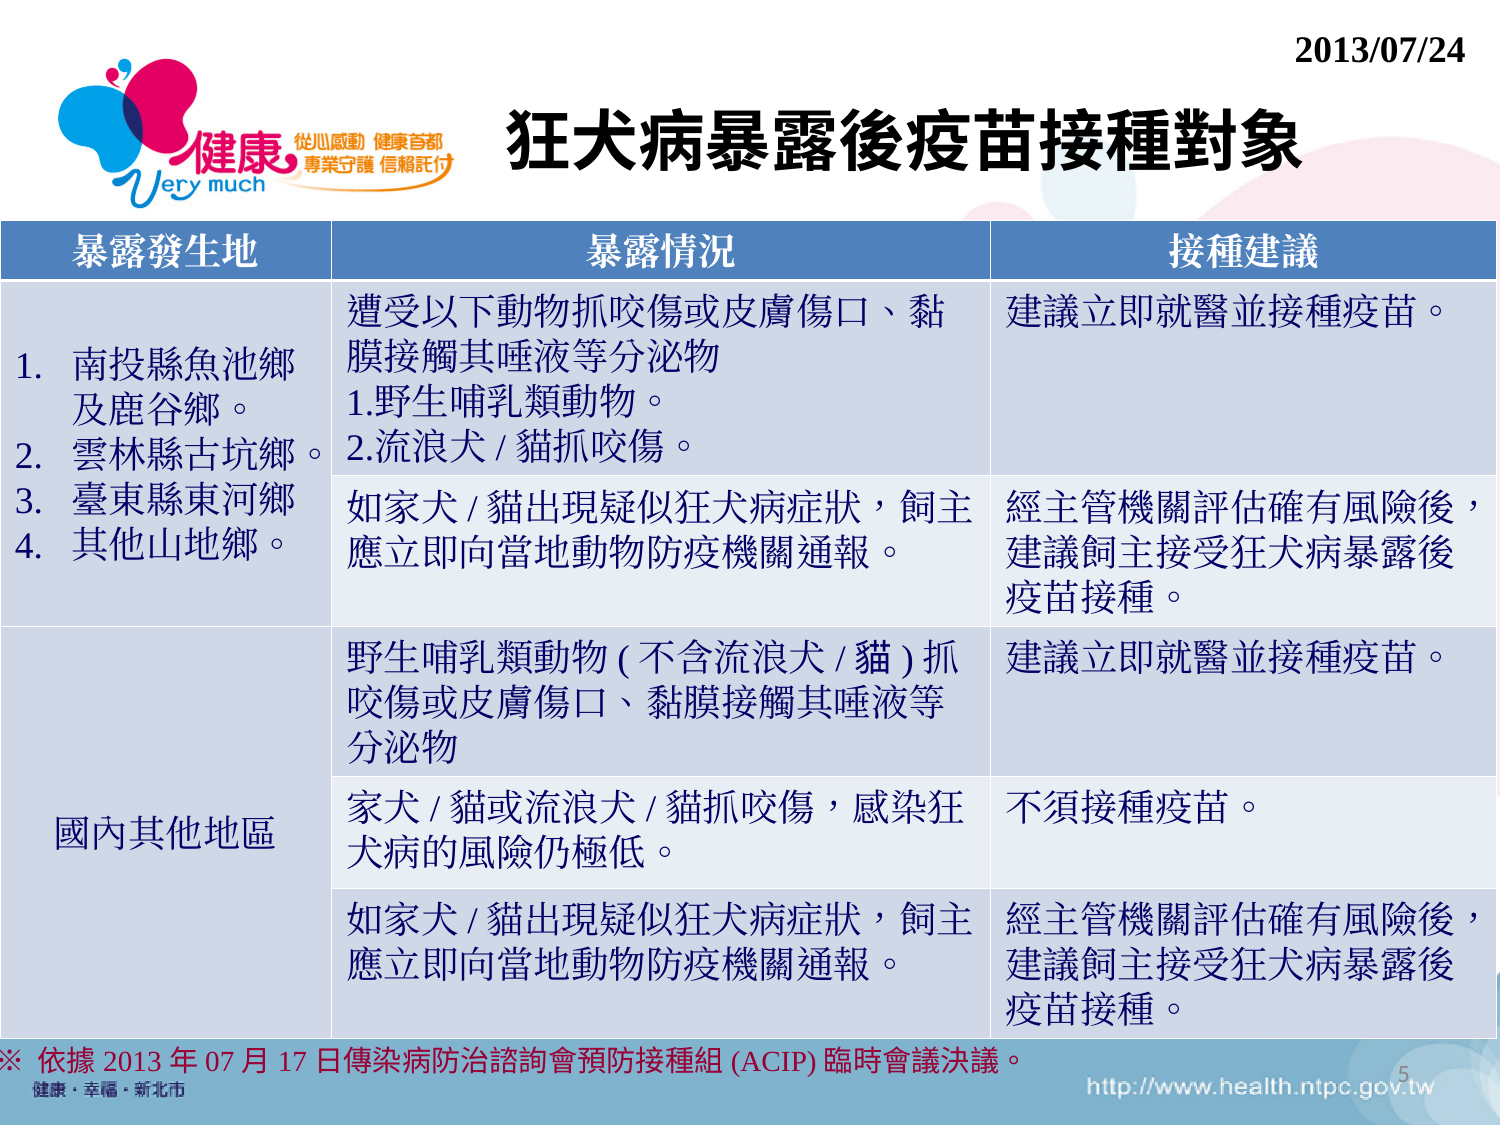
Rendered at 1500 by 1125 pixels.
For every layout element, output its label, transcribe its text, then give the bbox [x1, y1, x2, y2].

table_cell 經主管機關評估確有風險後，建議飼主接受狂犬病暴露後疫苗接種。 [991, 476, 1496, 626]
table_cell 建議立即就醫並接種疫苗。 [991, 627, 1496, 776]
text_box 2013/07/24 [1279, 17, 1481, 79]
table_header 接種建議 [991, 221, 1496, 279]
table_cell 如家犬/貓出現疑似狂犬病症狀，飼主應立即向當地動物防疫機關通報。 [332, 476, 990, 626]
table_cell 野生哺乳類動物(不含流浪犬/貓)抓咬傷或皮膚傷口、黏膜接觸其唾液等分泌物 [332, 627, 990, 776]
table_cell 經主管機關評估確有風險後，建議飼主接受狂犬病暴露後疫苗接種。 [991, 889, 1496, 1038]
table_header 暴露發生地 [1, 221, 331, 279]
table_cell 國內其他地區 [1, 627, 331, 1034]
table_cell 遭受以下動物抓咬傷或皮膚傷口、黏膜接觸其唾液等分泌物 野生哺乳類動物。 流浪犬/貓抓咬傷。 [332, 282, 990, 475]
table_cell 家犬/貓或流浪犬/貓抓咬傷，感染狂犬病的風險仍極低。 [332, 777, 990, 888]
table_cell 南投縣魚池鄉及鹿谷鄉。 雲林縣古坑鄉。 臺東縣東河鄉 其他山地鄉。 [1, 282, 331, 626]
title 狂犬病暴露後疫苗接種對象 [490, 45, 1425, 220]
table_cell 不須接種疫苗。 [991, 777, 1496, 888]
text_box ※依據2013年07月17日傳染病防治諮詢會預防接種組(ACIP)臨時會議決議。 [0, 1034, 1044, 1086]
table_cell 如家犬/貓出現疑似狂犬病症狀，飼主應立即向當地動物防疫機關通報。 [332, 889, 990, 1034]
picture [0, 0, 1500, 1125]
table_header 暴露情況 [332, 221, 990, 279]
table_cell 建議立即就醫並接種疫苗。 [991, 282, 1496, 475]
